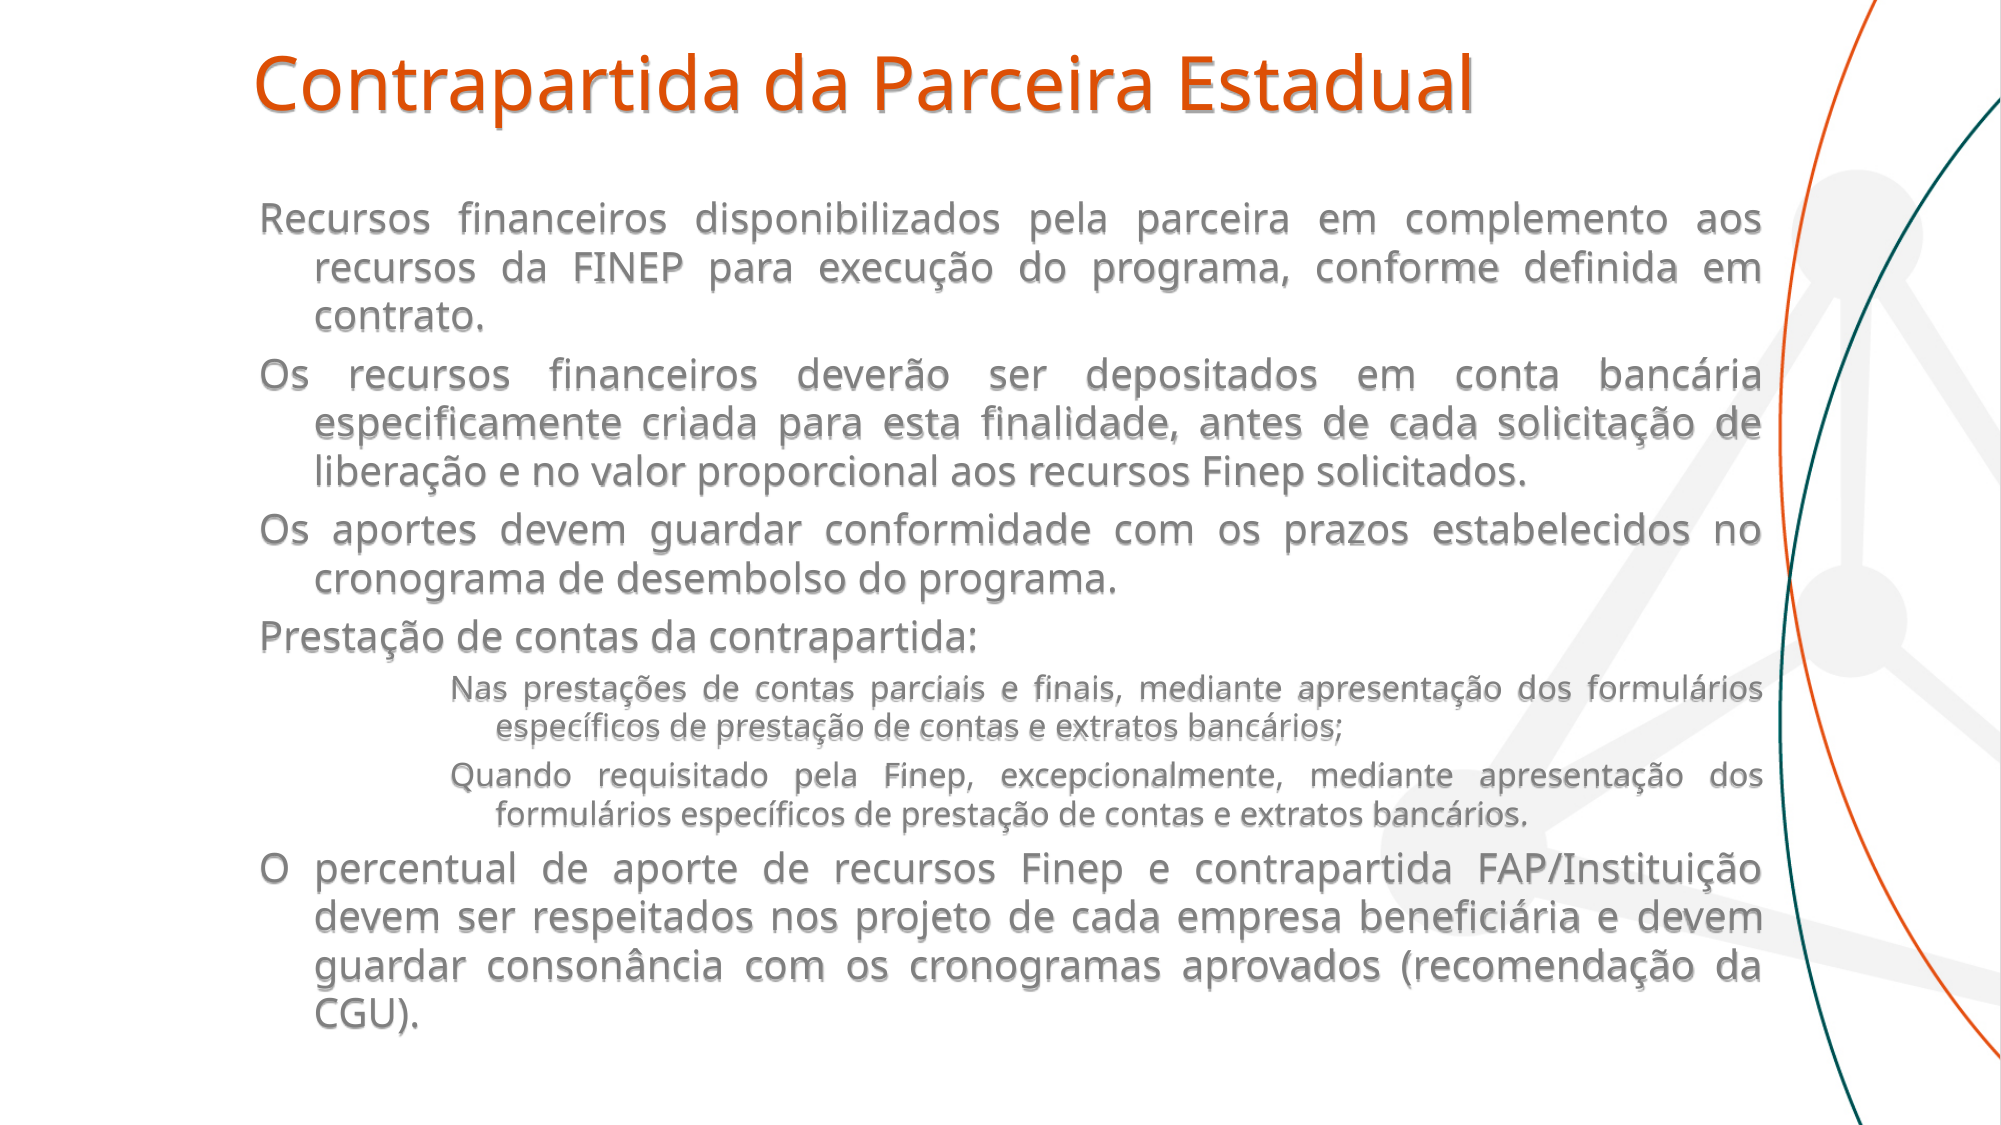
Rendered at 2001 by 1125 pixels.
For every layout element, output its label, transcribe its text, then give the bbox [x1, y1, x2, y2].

text_box Recursos financeiros disponibilizados pela parceira em complemento aos recursos da FINEP para execução do programa, conforme definida em contrato. Os recursos financeiros deverão ser depositados em conta bancária especificamente criada para esta finalidade, antes de cada solicitação de liberação e no valor proporcional aos recursos Finep solicitados. Os aportes devem guardar conformidade com os prazos estabelecidos no cronograma de desembolso do programa. Prestação de contas da contrapartida: Nas prestações de contas parciais e finais, mediante apresentação dos formulários específicos de prestação de contas e extratos bancários; Quando requisitado pela Finep, excepcionalmente, mediante apresentação dos formulários específicos de prestação de contas e extratos bancários. O percentual de aporte de recursos Finep e contrapartida FAP/Instituição devem ser respeitados nos projeto de cada empresa beneficiária e devem guardar consonância com os cronogramas aprovados (recomendação da CGU). [244, 184, 1780, 1047]
text_box Contrapartida da Parceira Estadual [237, 27, 1556, 138]
